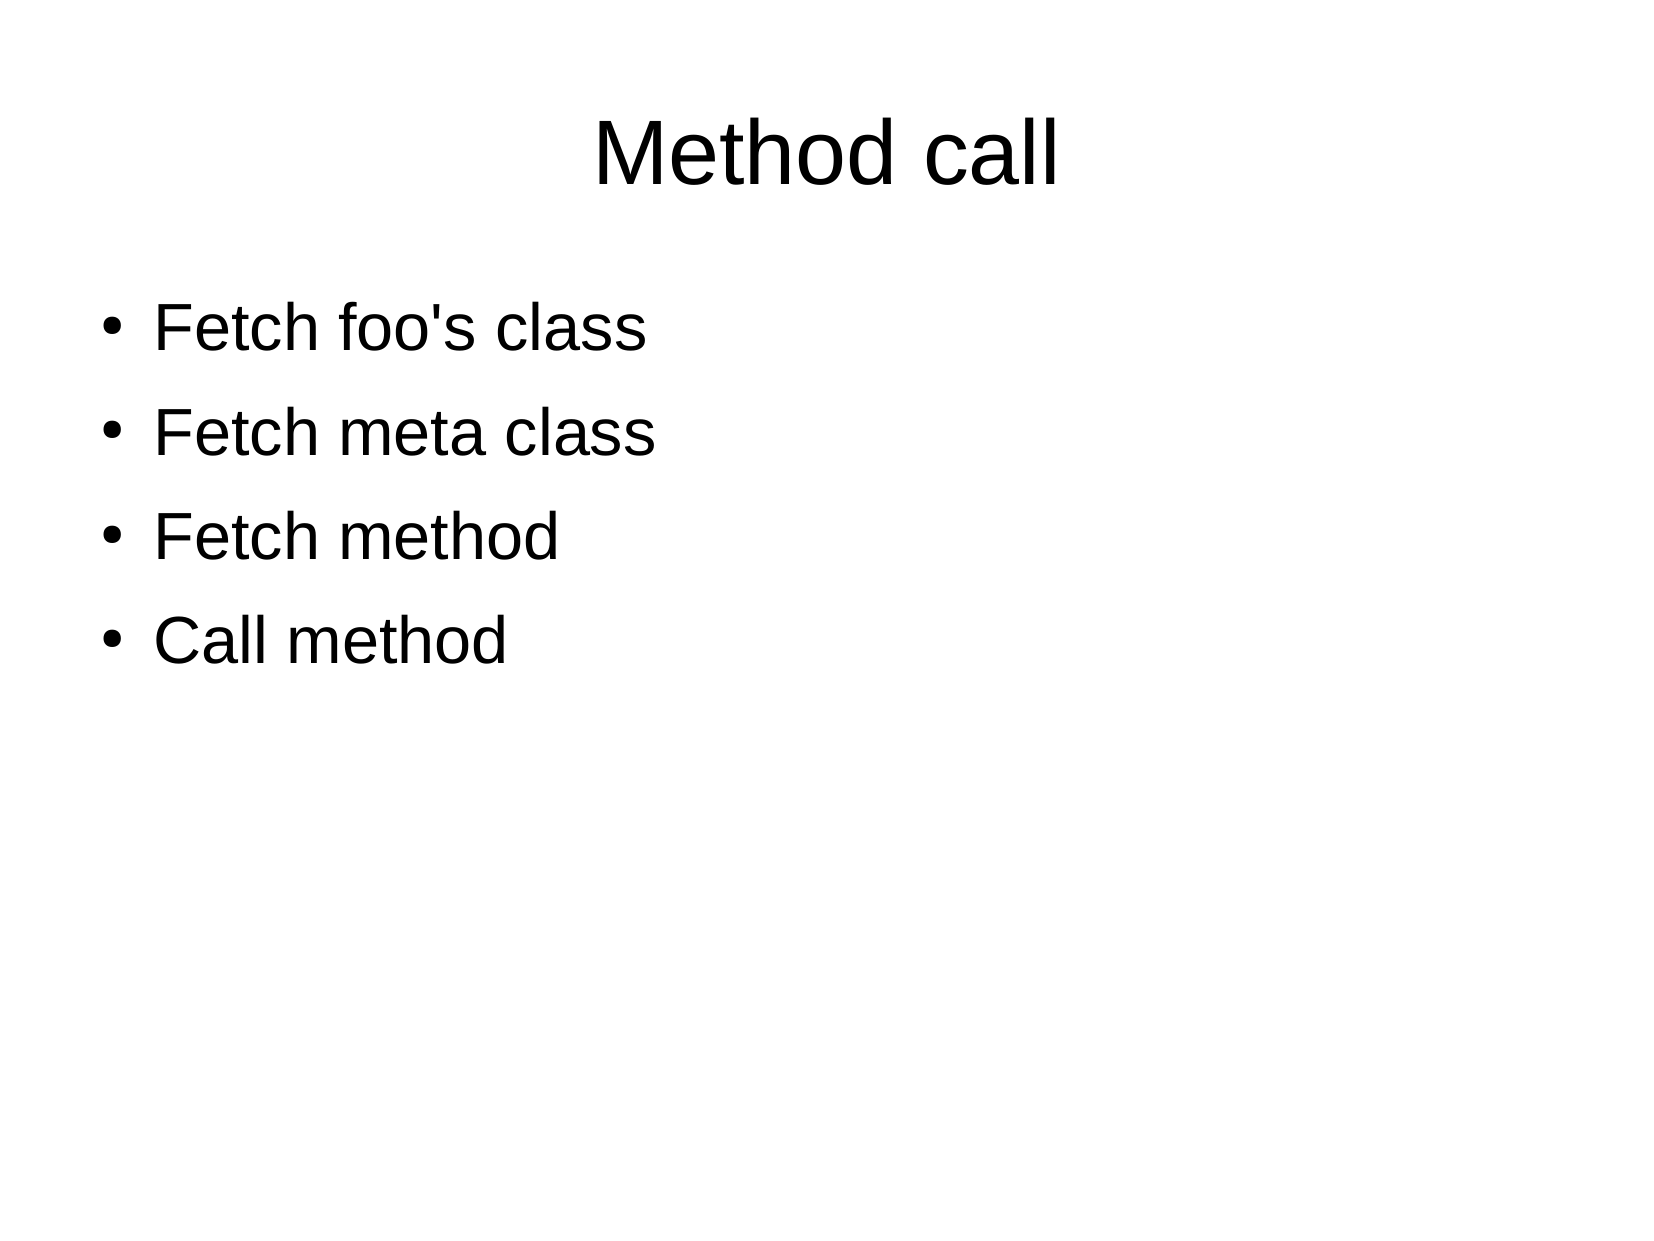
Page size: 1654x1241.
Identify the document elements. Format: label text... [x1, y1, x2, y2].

list Fetch foo's class Fetch meta class Fetch method Call method [82, 290, 1571, 1109]
title Method call [82, 49, 1571, 257]
